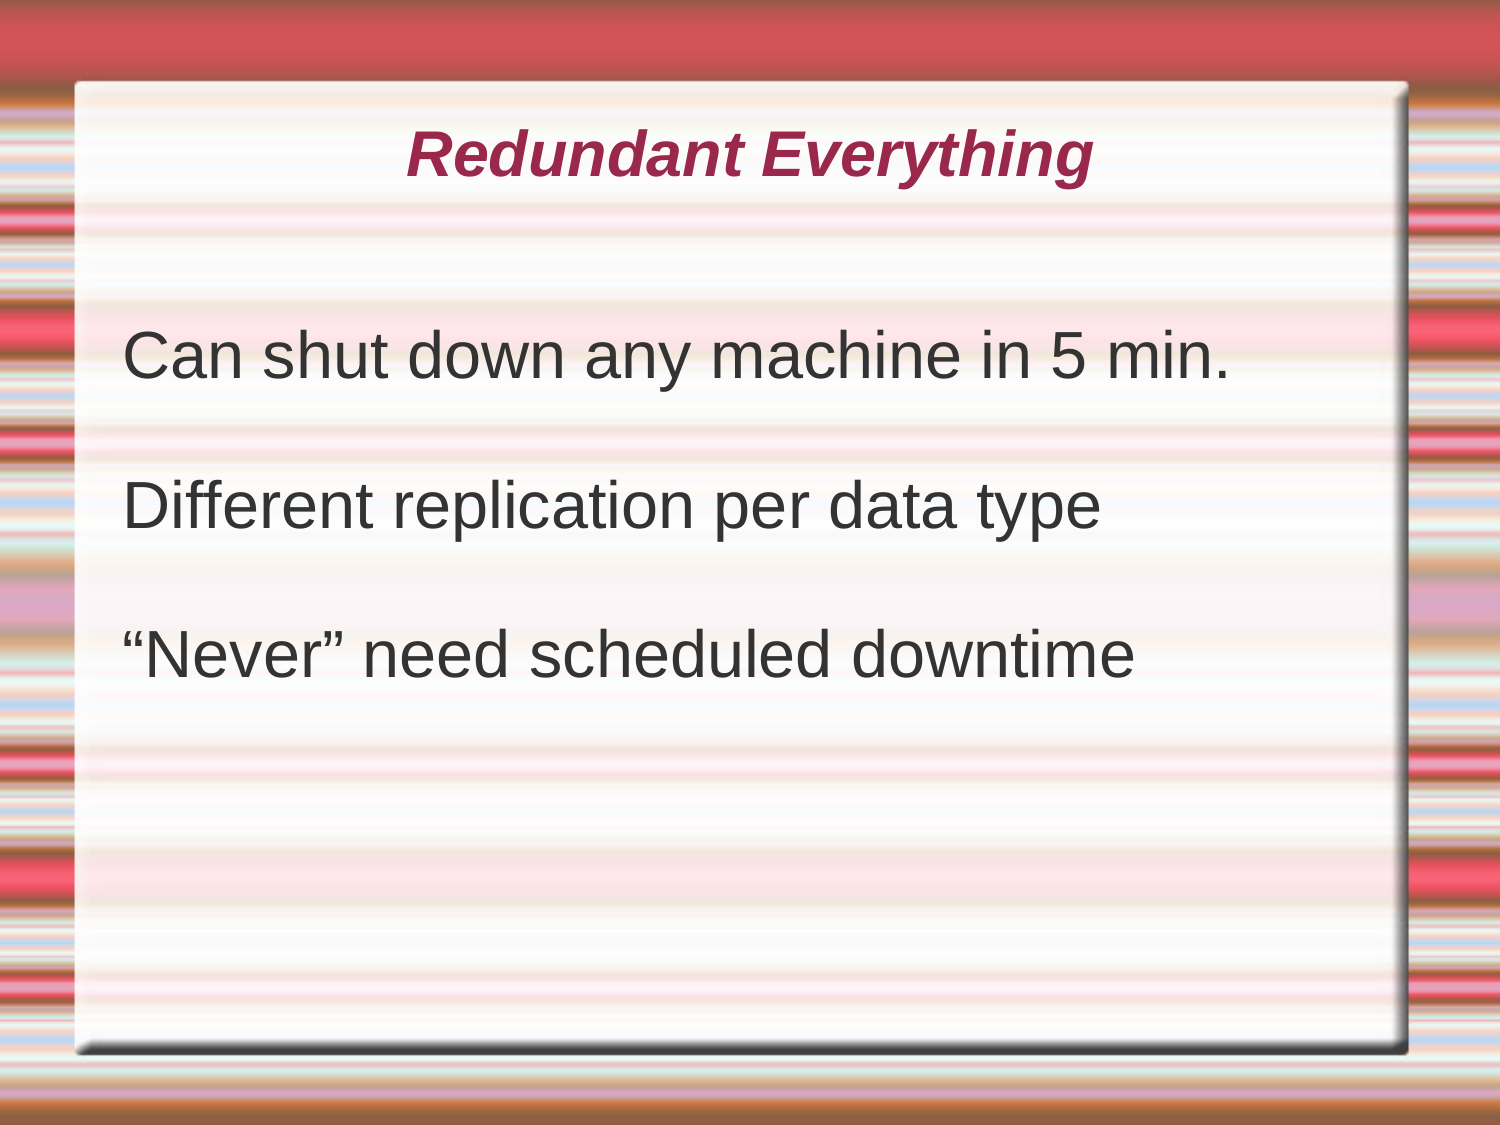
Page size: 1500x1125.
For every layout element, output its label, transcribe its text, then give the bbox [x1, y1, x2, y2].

title Redundant Everything [110, 104, 1392, 292]
list Can shut down any machine in 5 min. Different replication per data type “Never” need scheduled downtime [122, 318, 1376, 1046]
picture [0, 0, 1500, 1125]
